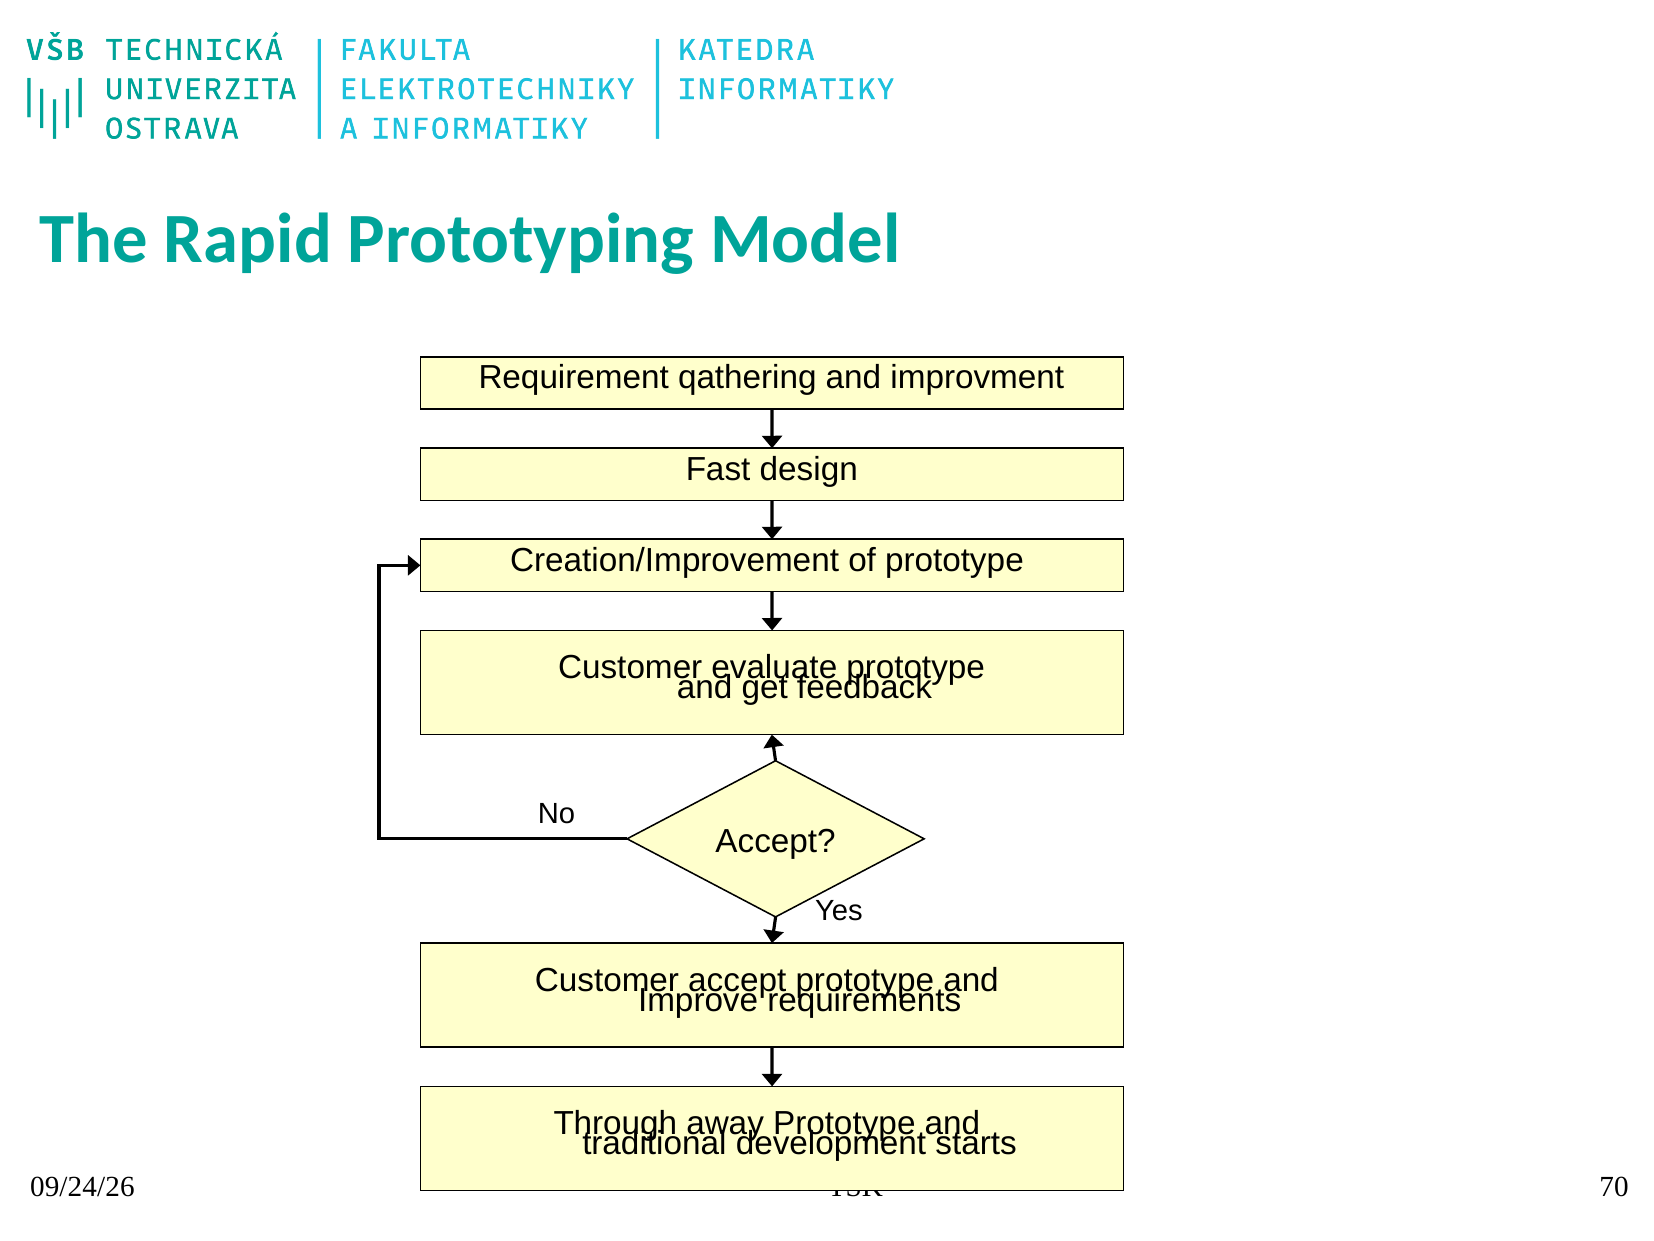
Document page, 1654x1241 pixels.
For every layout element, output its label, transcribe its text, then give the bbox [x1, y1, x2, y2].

title The Rapid Prototyping Model [24, 169, 1629, 300]
text_box Yes [800, 884, 991, 935]
text_box Customer accept prototype and Improve requirements [420, 943, 1124, 1048]
picture [26, 31, 894, 139]
text_box No [522, 786, 703, 837]
text_box Accept? [627, 761, 925, 917]
text_box Fast design [420, 448, 1124, 501]
text_box Requirement qathering and improvment [420, 356, 1124, 410]
text_box Through away Prototype and traditional development starts [420, 1086, 1124, 1191]
text_box Customer evaluate prototype and get feedback [420, 630, 1124, 735]
text_box Creation/Improvement of prototype [420, 539, 1124, 592]
